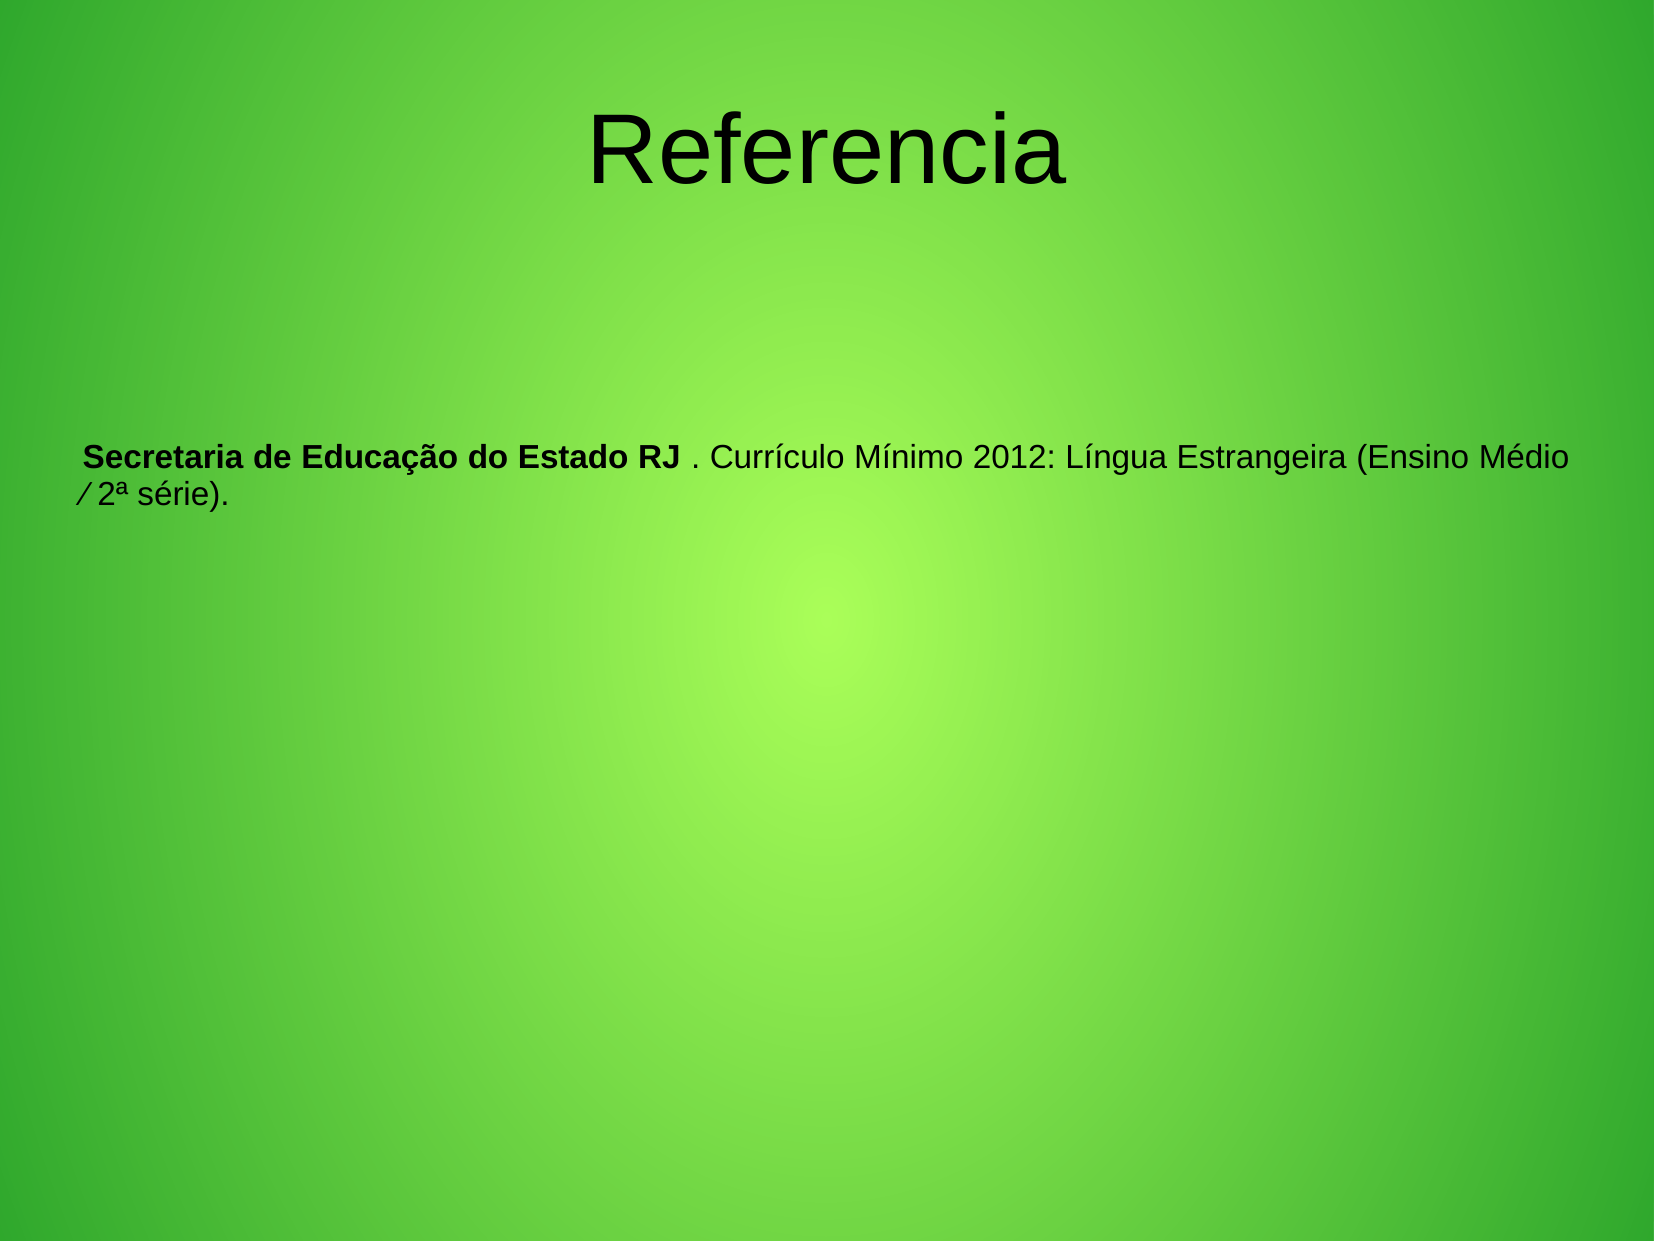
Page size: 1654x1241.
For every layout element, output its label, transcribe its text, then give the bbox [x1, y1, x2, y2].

list Secretaria de Educação do Estado RJ . Currículo Mínimo 2012: Língua Estrangeira (Ensino Médio ⁄ 2ª série). [82, 438, 1571, 1158]
title Referencia [82, 47, 1571, 252]
